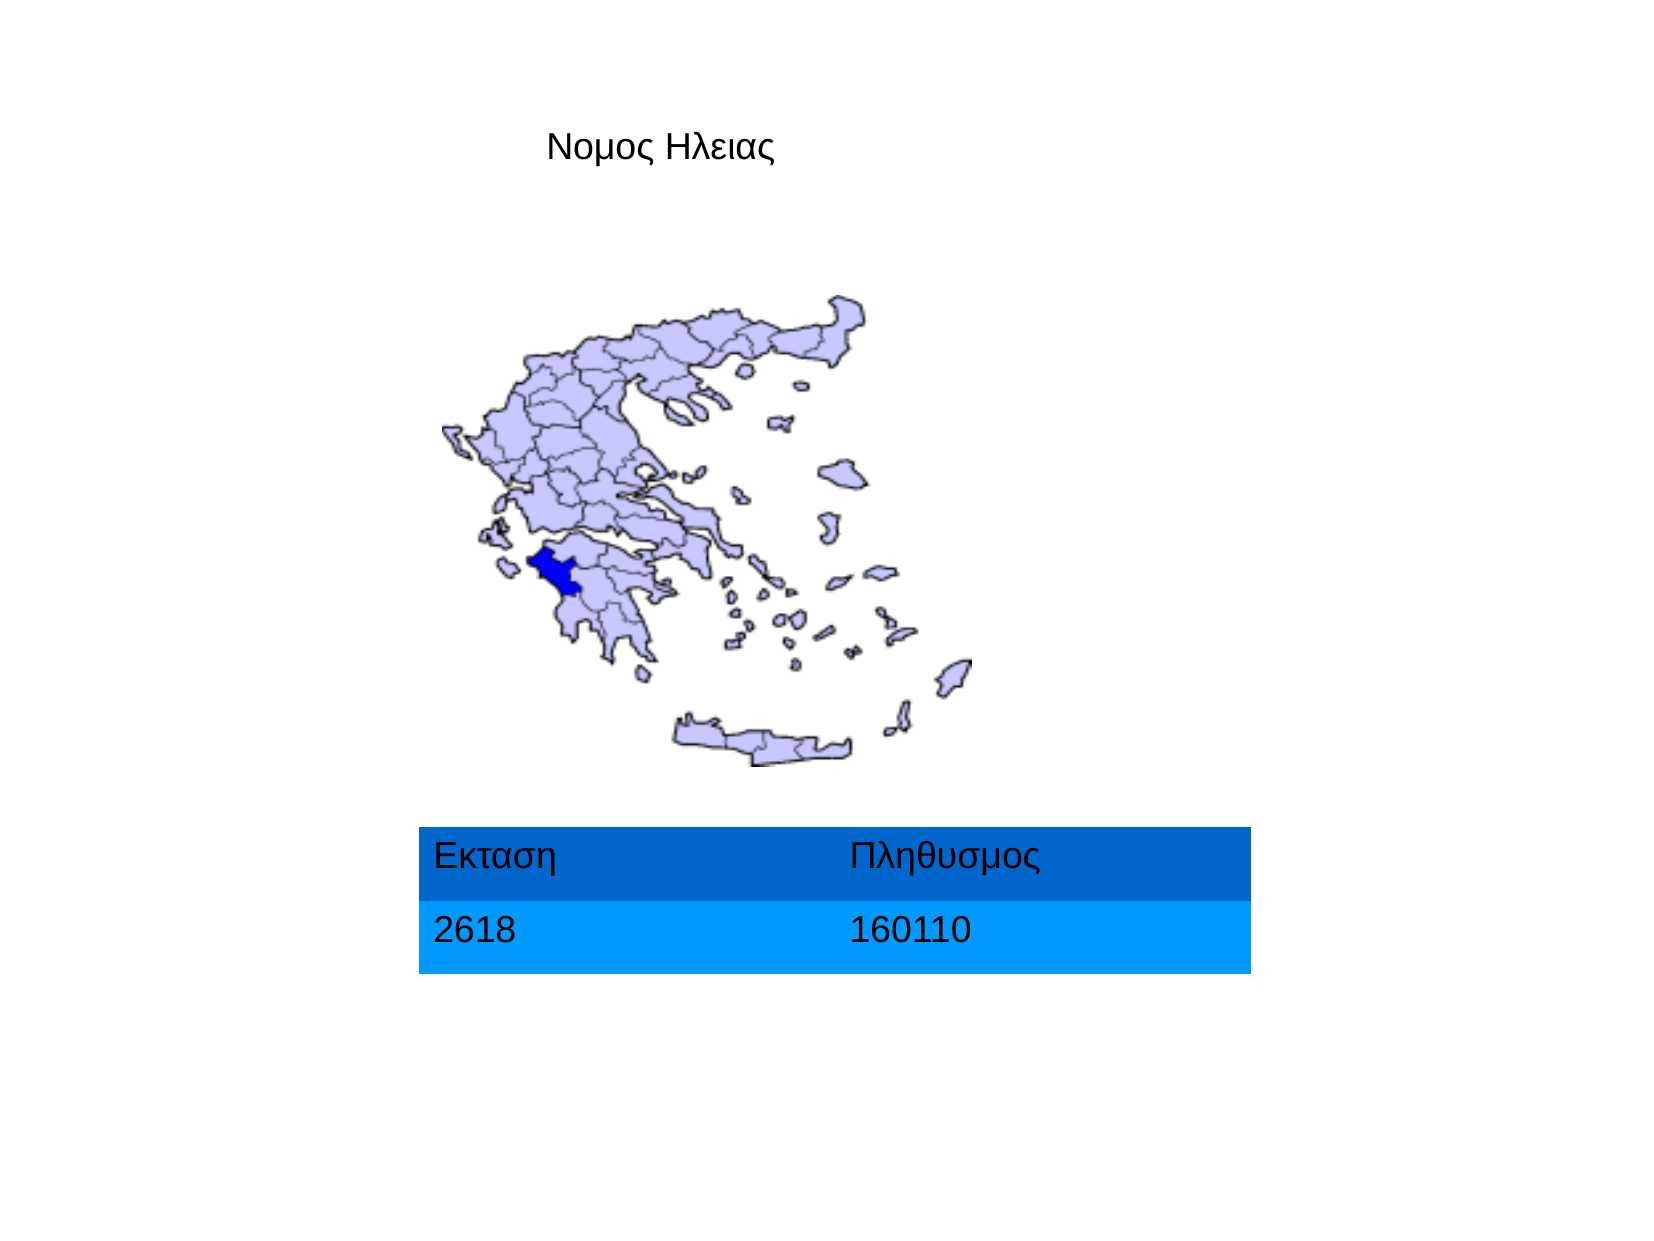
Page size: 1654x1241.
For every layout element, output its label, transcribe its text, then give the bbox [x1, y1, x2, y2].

table_header Πληθυσμος [835, 827, 1251, 901]
text_box Νομος Ηλειας [531, 118, 791, 175]
table_cell 2618 [419, 901, 835, 974]
table_cell 160110 [835, 901, 1251, 974]
table_header Εκταση [419, 827, 835, 901]
picture [442, 295, 972, 767]
